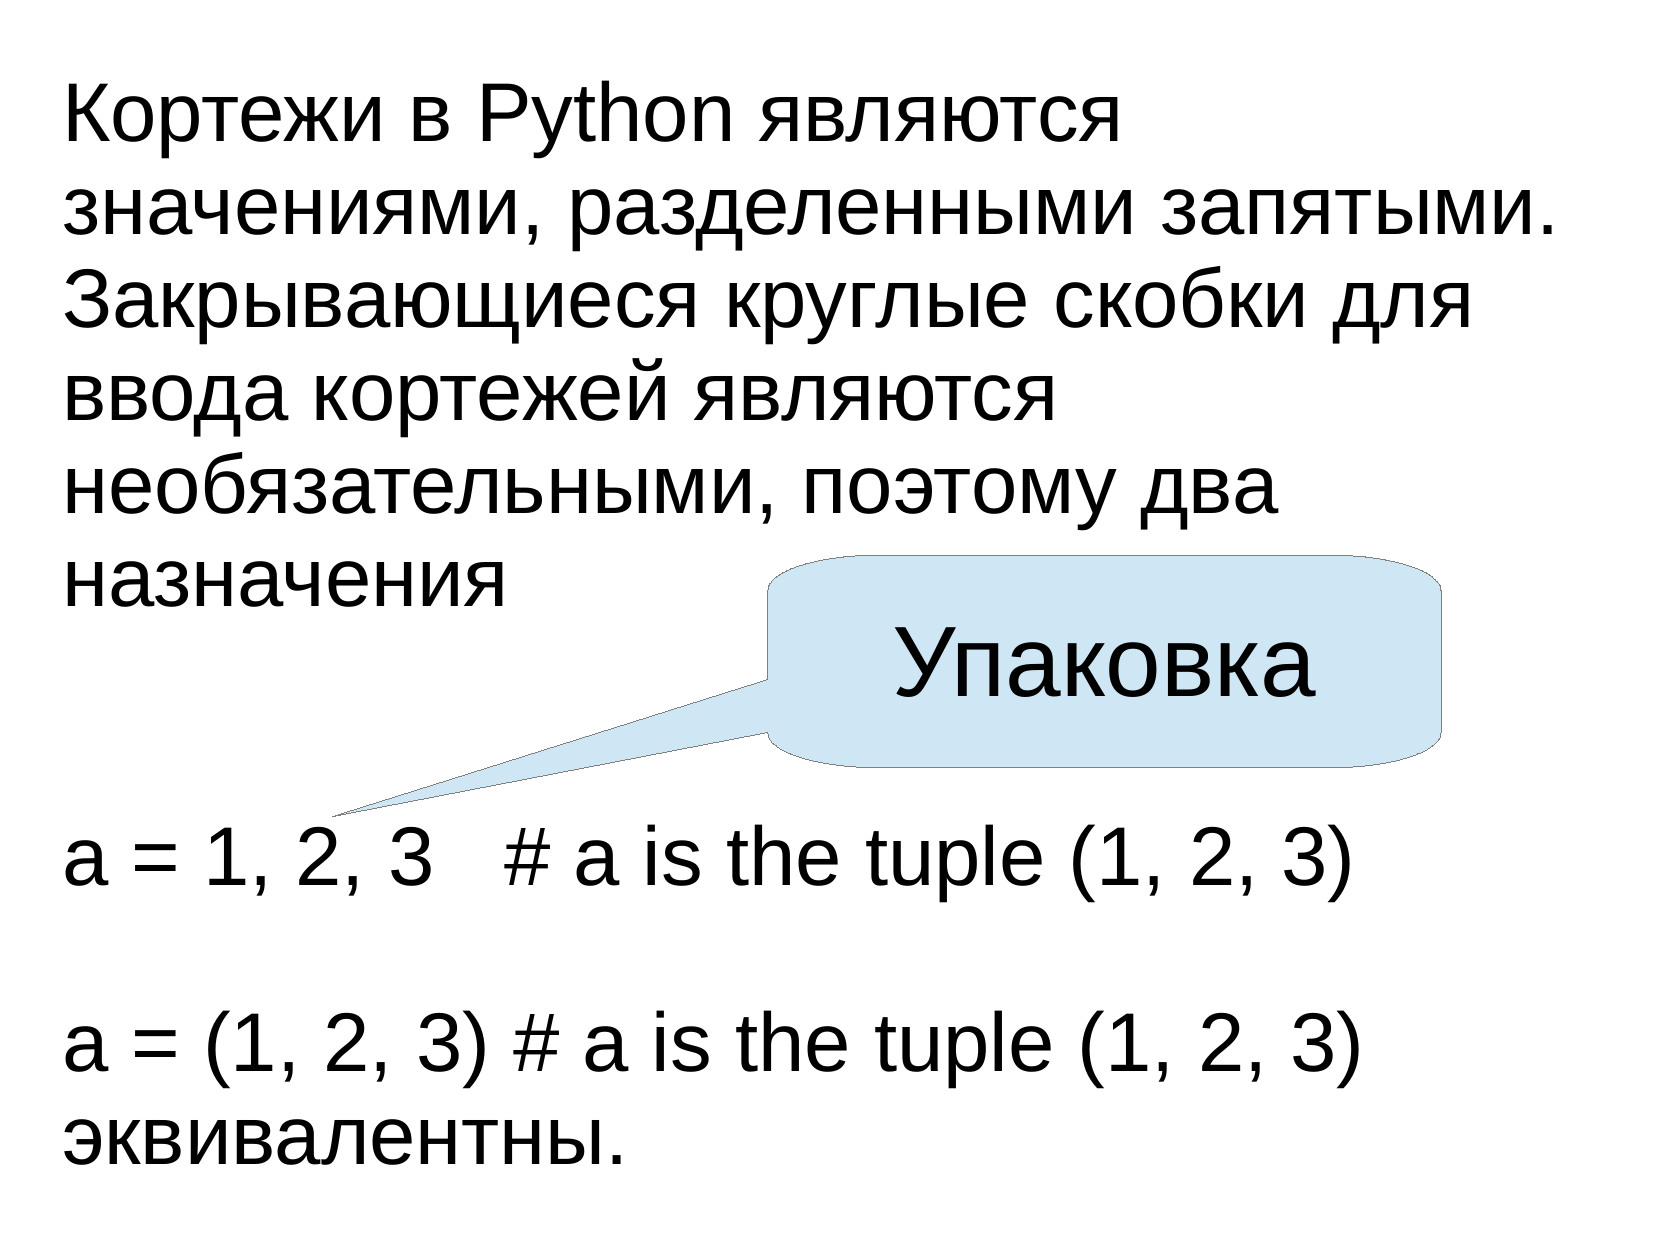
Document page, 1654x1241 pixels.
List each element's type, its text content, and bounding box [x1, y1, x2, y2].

text_box Кортежи в Python являются значениями, разделенными запятыми. Закрывающиеся круглые скобки для ввода кортежей являются необязательными, поэтому два назначения a = 1, 2, 3 # a is the tuple (1, 2, 3) a = (1, 2, 3) # a is the tuple (1, 2, 3) эквивалентны. [47, 59, 1595, 1241]
text_box Упаковка [332, 555, 1442, 817]
